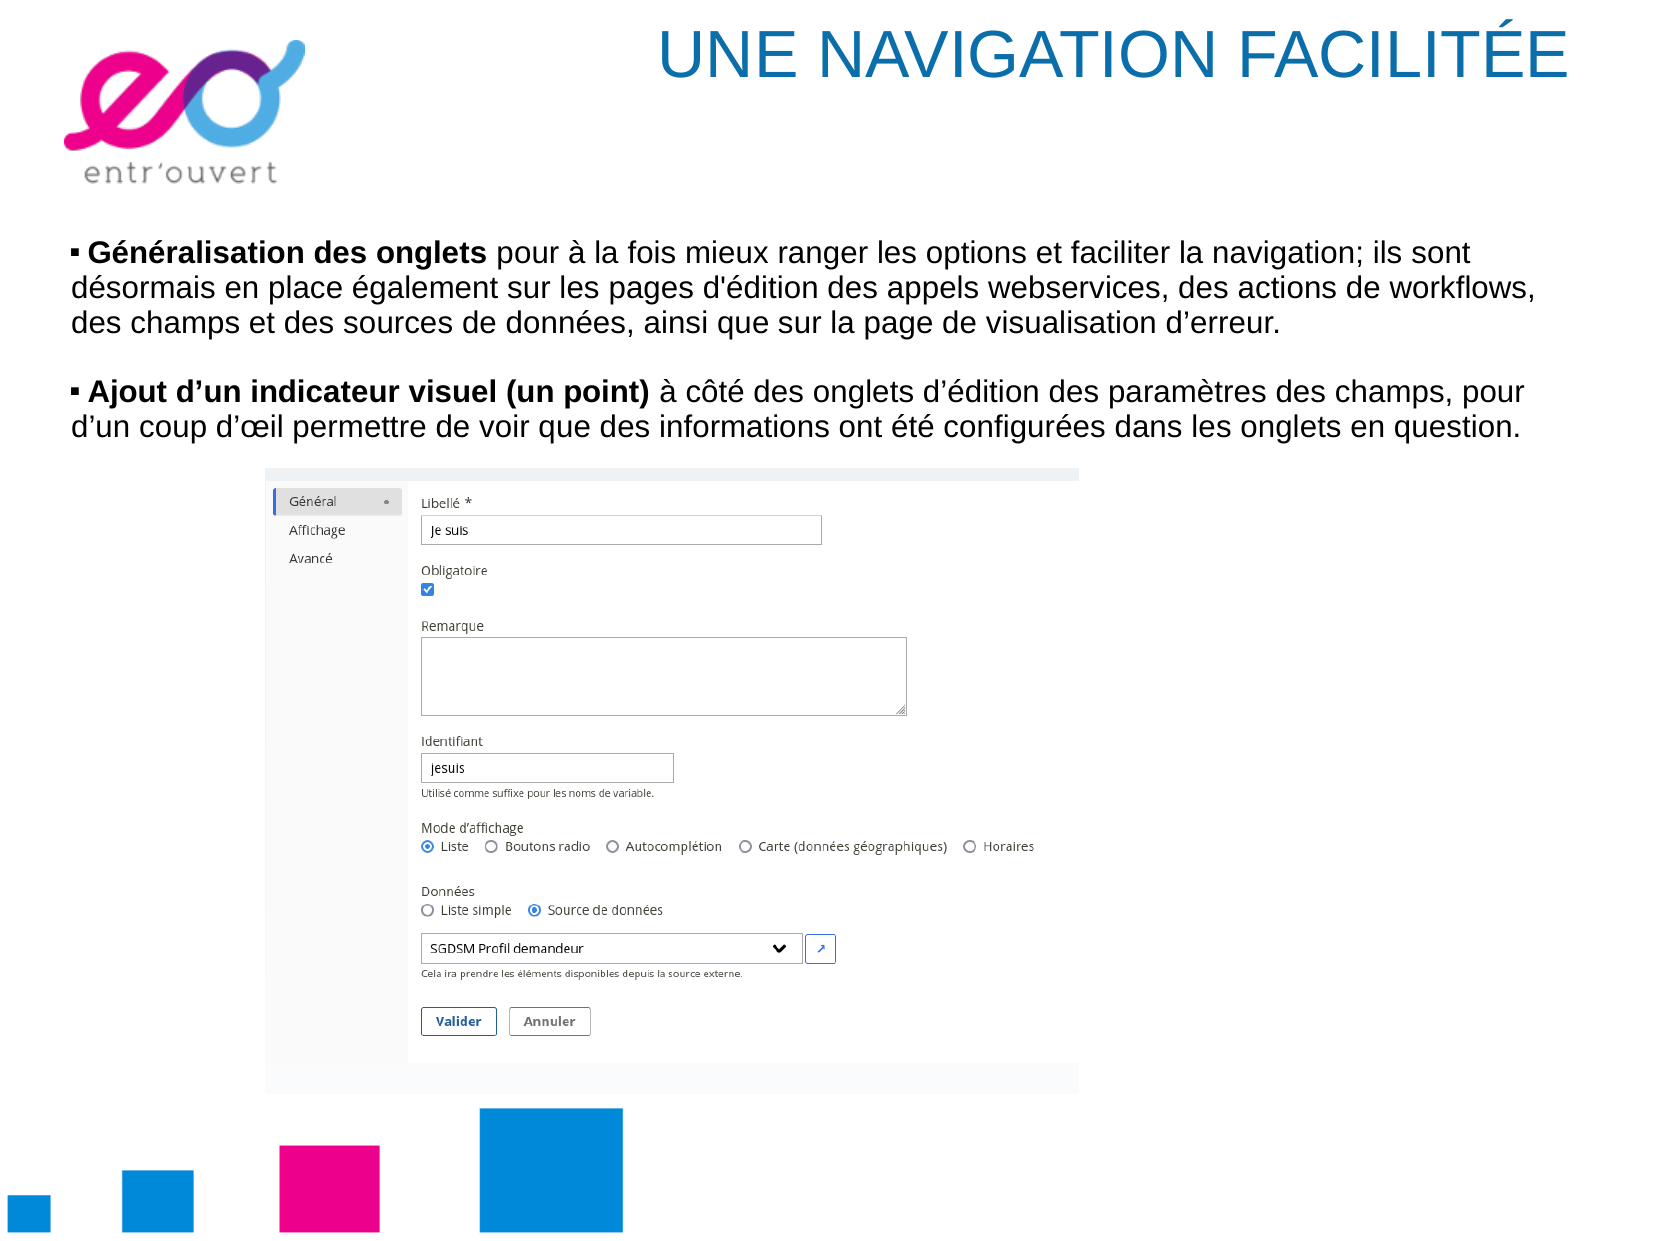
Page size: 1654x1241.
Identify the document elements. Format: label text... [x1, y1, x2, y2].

picture [5, 1106, 626, 1235]
title Une navigation Facilitée [355, 16, 1571, 290]
text_box Généralisation des onglets pour à la fois mieux ranger les options et faciliter la navigation; ils sont désormais en place également sur les pages d'édition des appels webservices, des actions de workflows, des champs et des sources de données, ainsi que sur la page de visualisation d’erreur. Ajout d’un indicateur visuel (un point) à côté des onglets d’édition des paramètres des champs, pour d’un coup d’œil permettre de voir que des informations ont été configurées dans les onglets en question. [71, 235, 1560, 1055]
picture [64, 40, 305, 184]
picture [265, 468, 1079, 1094]
